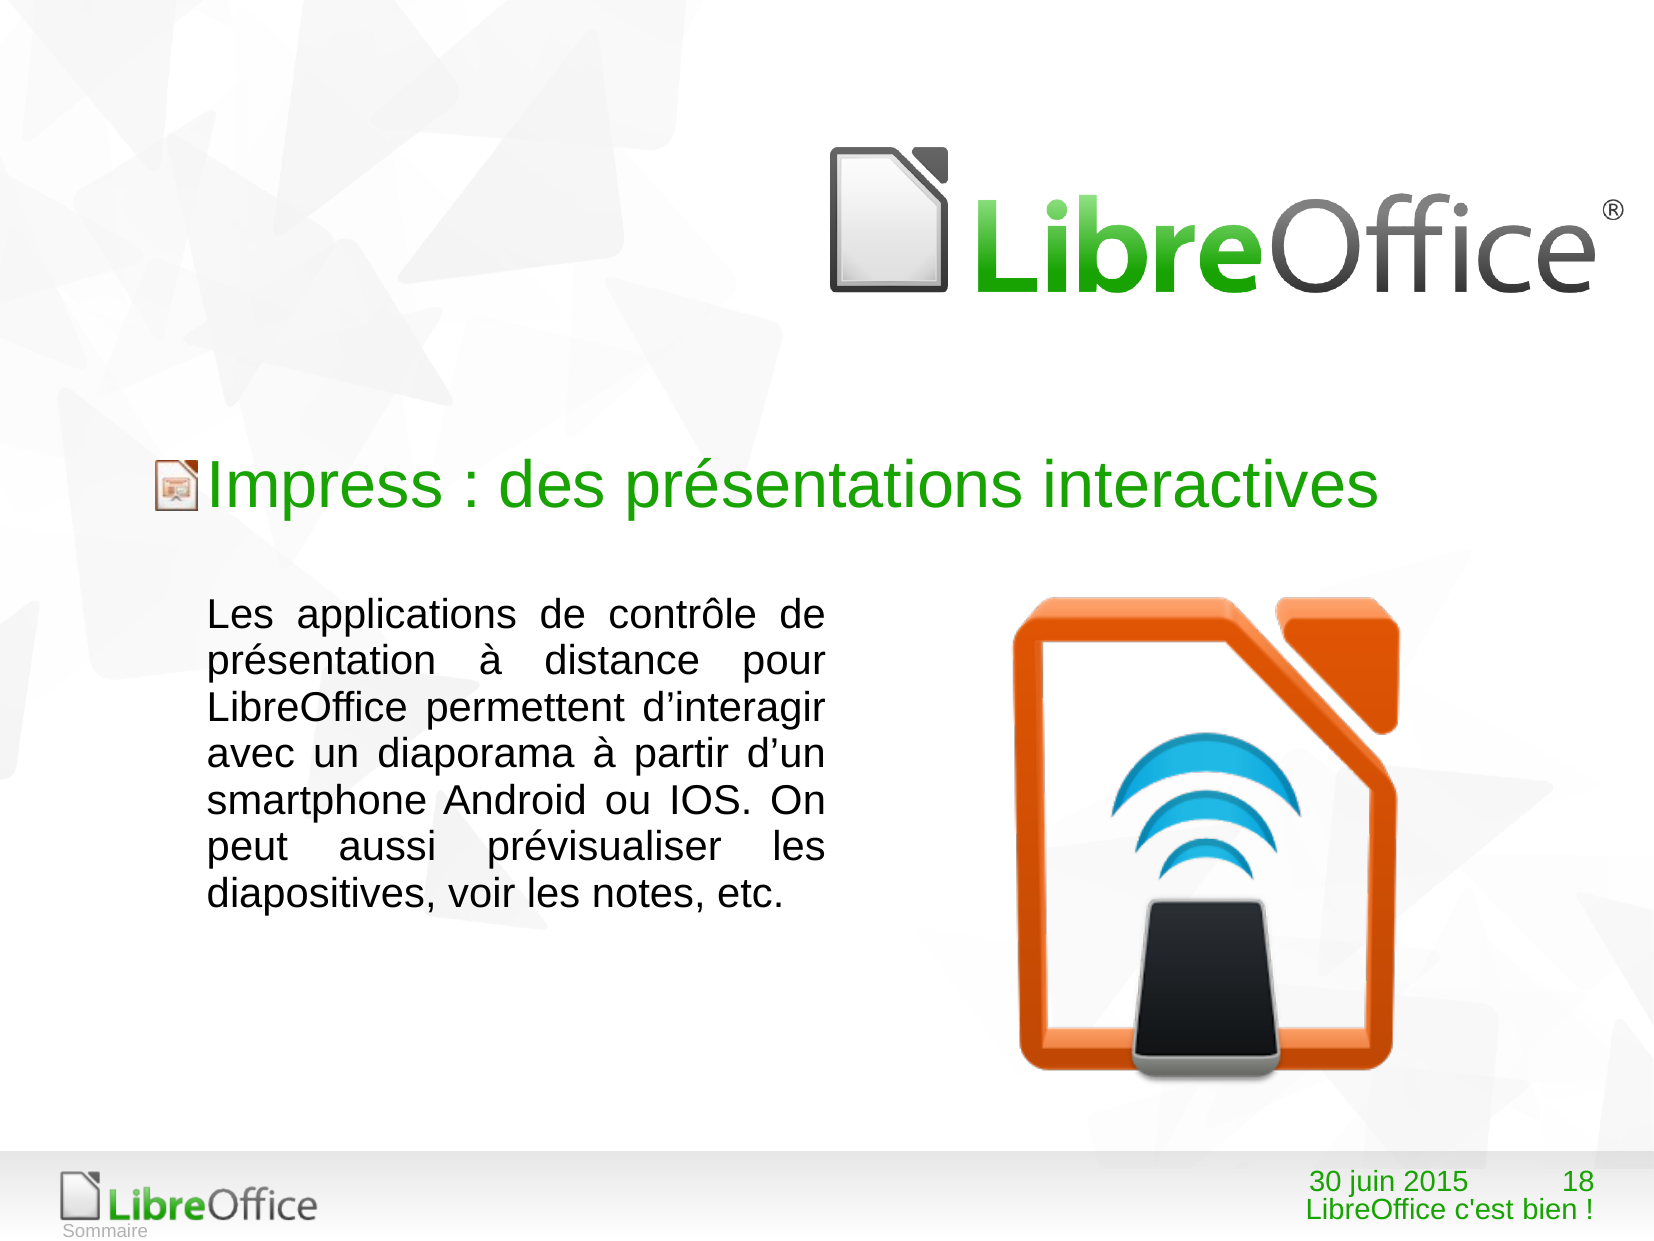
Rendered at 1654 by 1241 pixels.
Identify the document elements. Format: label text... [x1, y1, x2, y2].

list Les applications de contrôle de présentation à distance pour LibreOffice permettent d’interagir avec un diaporama à partir d’un smartphone Android ou IOS. On peut aussi prévisualiser les diapositives, voir les notes, etc. [206, 590, 827, 1112]
picture [41, 1152, 337, 1240]
picture [0, 0, 1654, 930]
picture [915, 548, 1654, 1169]
title Impress : des présentations interactives [206, 395, 1477, 573]
